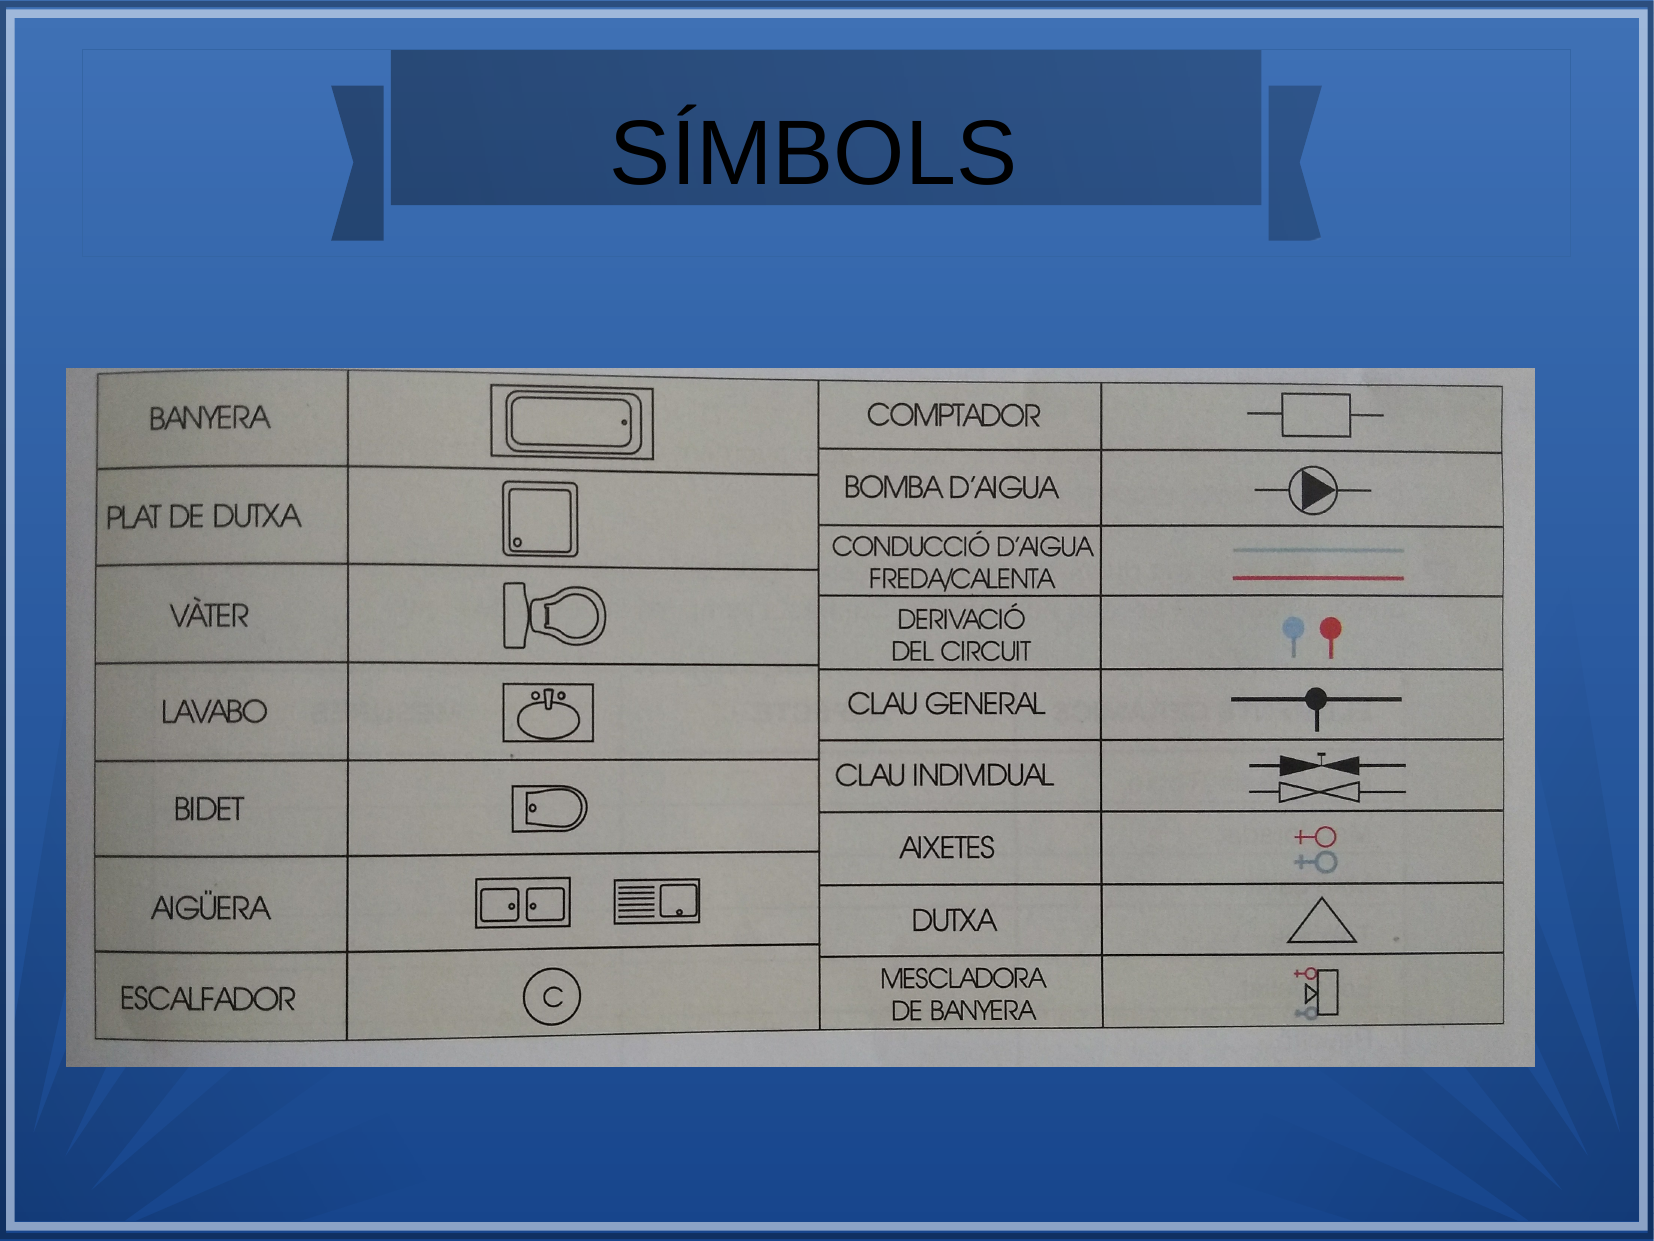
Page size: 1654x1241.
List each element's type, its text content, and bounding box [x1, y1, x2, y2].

picture [66, 368, 1535, 1067]
title SÍMBOLS [82, 49, 1571, 257]
